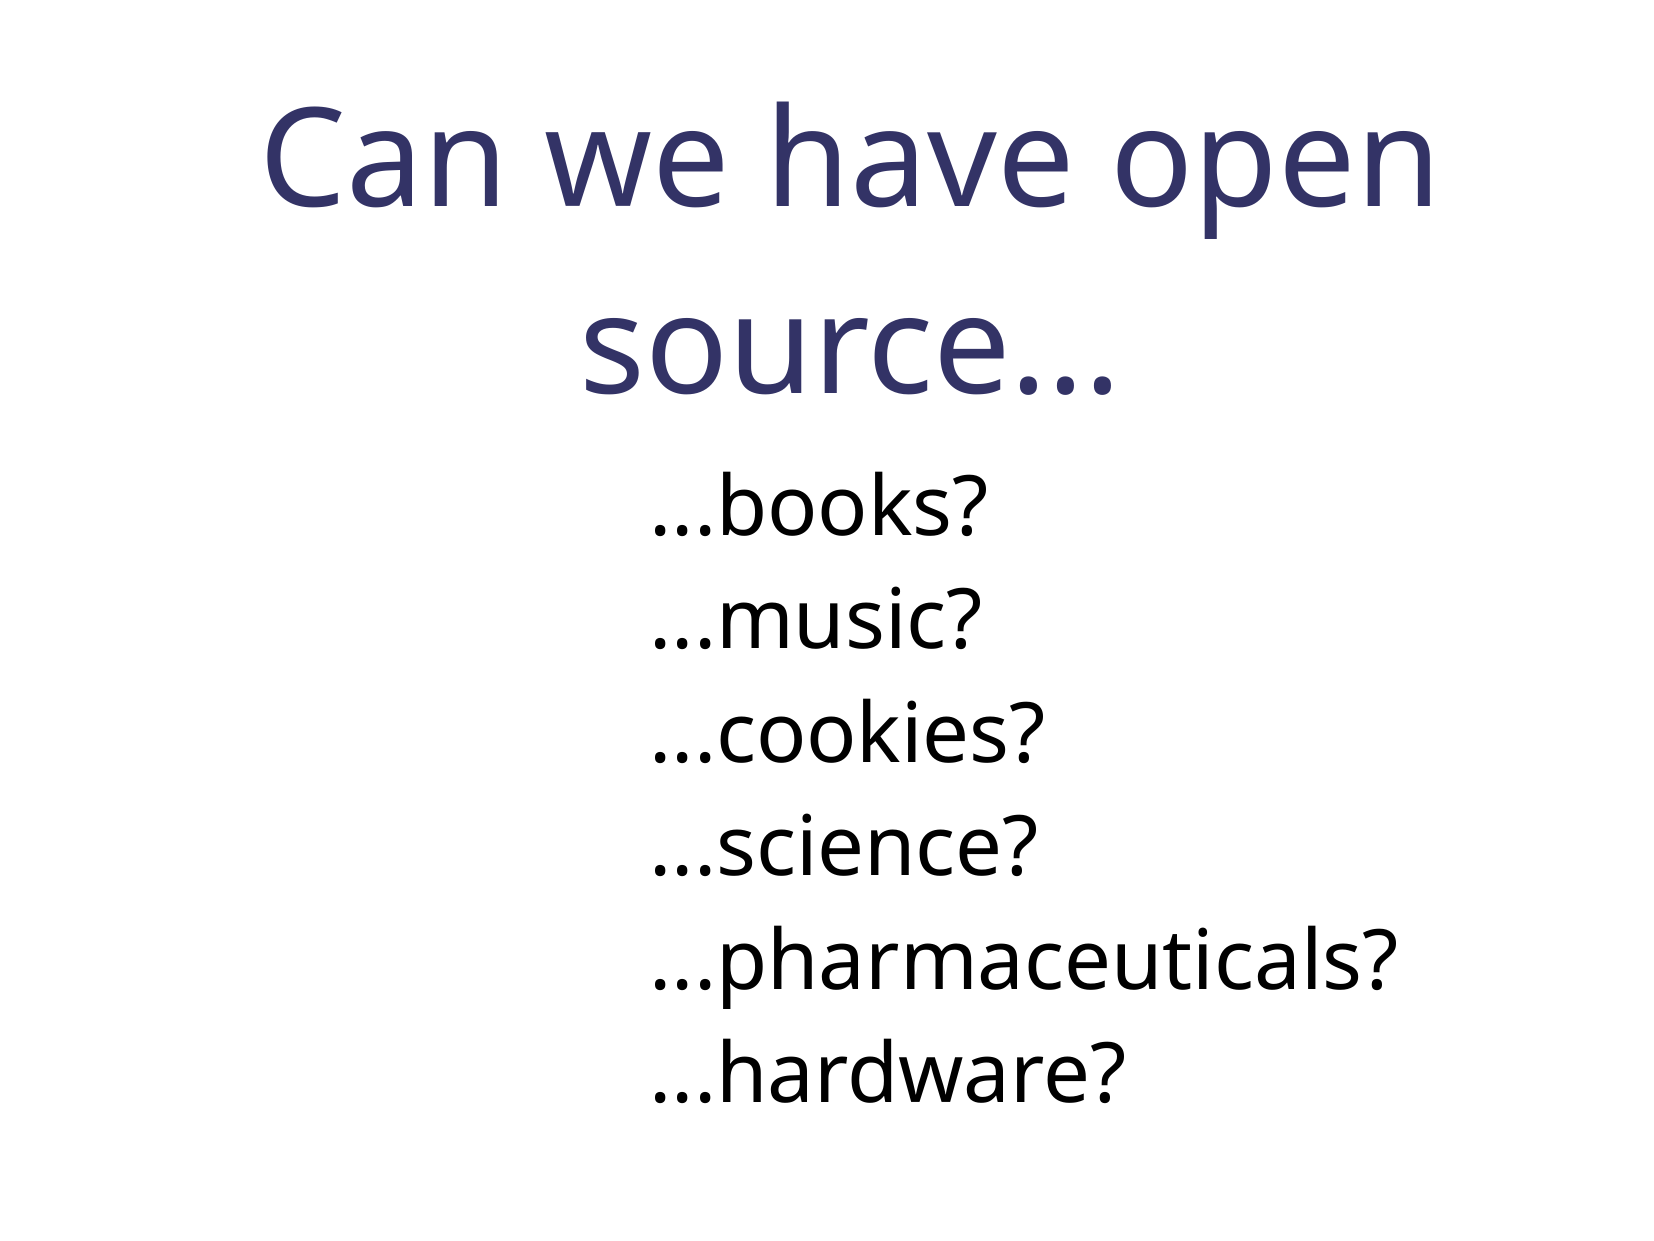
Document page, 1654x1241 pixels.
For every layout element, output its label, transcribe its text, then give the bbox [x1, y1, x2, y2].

subtitle ...books? ...music? ...cookies? ...science? ...pharmaceuticals? ...hardware? [649, 472, 1571, 1102]
title Can we have open source... [106, 79, 1595, 414]
